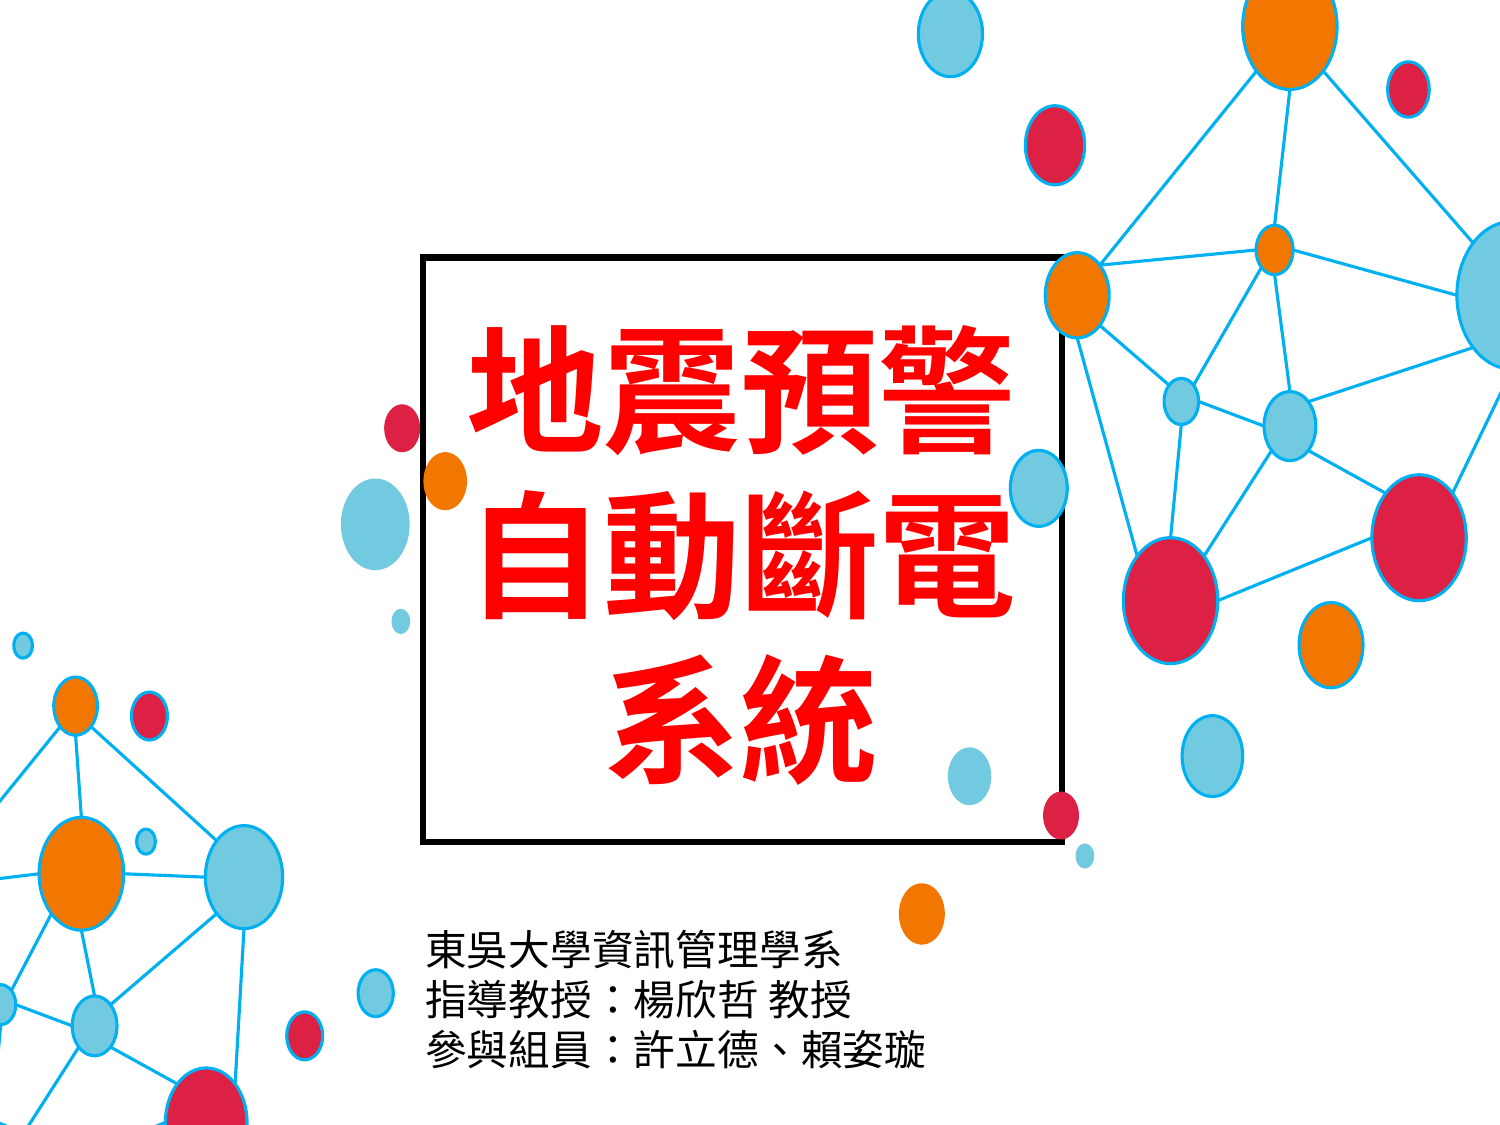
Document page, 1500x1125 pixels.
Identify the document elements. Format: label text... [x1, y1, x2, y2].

text_box [1387, 61, 1430, 118]
text_box [898, 883, 945, 916]
text_box [1043, 791, 1079, 840]
text_box [13, 633, 33, 658]
text_box [391, 608, 411, 634]
text_box 地震預警自動斷電系統 [419, 297, 1063, 813]
text_box [947, 747, 992, 806]
text_box [1242, 0, 1338, 90]
text_box [1010, 450, 1068, 527]
text_box [384, 404, 421, 453]
text_box [1164, 378, 1199, 425]
text_box [72, 996, 117, 1056]
text_box [1256, 225, 1294, 275]
text_box [1182, 715, 1243, 797]
text_box [1456, 223, 1500, 368]
text_box [358, 969, 394, 1017]
text_box 東吳大學資訊管理學系 指導教授：楊欣哲 教授 參與組員：許立德、賴姿璇 [410, 916, 989, 1083]
text_box [286, 1011, 323, 1060]
text_box [1075, 843, 1095, 869]
text_box [1264, 391, 1316, 461]
text_box [918, 0, 983, 77]
text_box [136, 829, 156, 854]
text_box [39, 817, 124, 931]
text_box [131, 692, 168, 740]
text_box [1371, 474, 1467, 601]
text_box [53, 677, 98, 736]
text_box [1299, 602, 1363, 688]
text_box [205, 825, 283, 929]
text_box [1025, 105, 1085, 185]
text_box [423, 452, 468, 511]
text_box [1123, 537, 1218, 664]
text_box [340, 478, 410, 571]
text_box [1045, 252, 1110, 338]
text_box [0, 984, 16, 1025]
text_box [165, 1068, 248, 1125]
